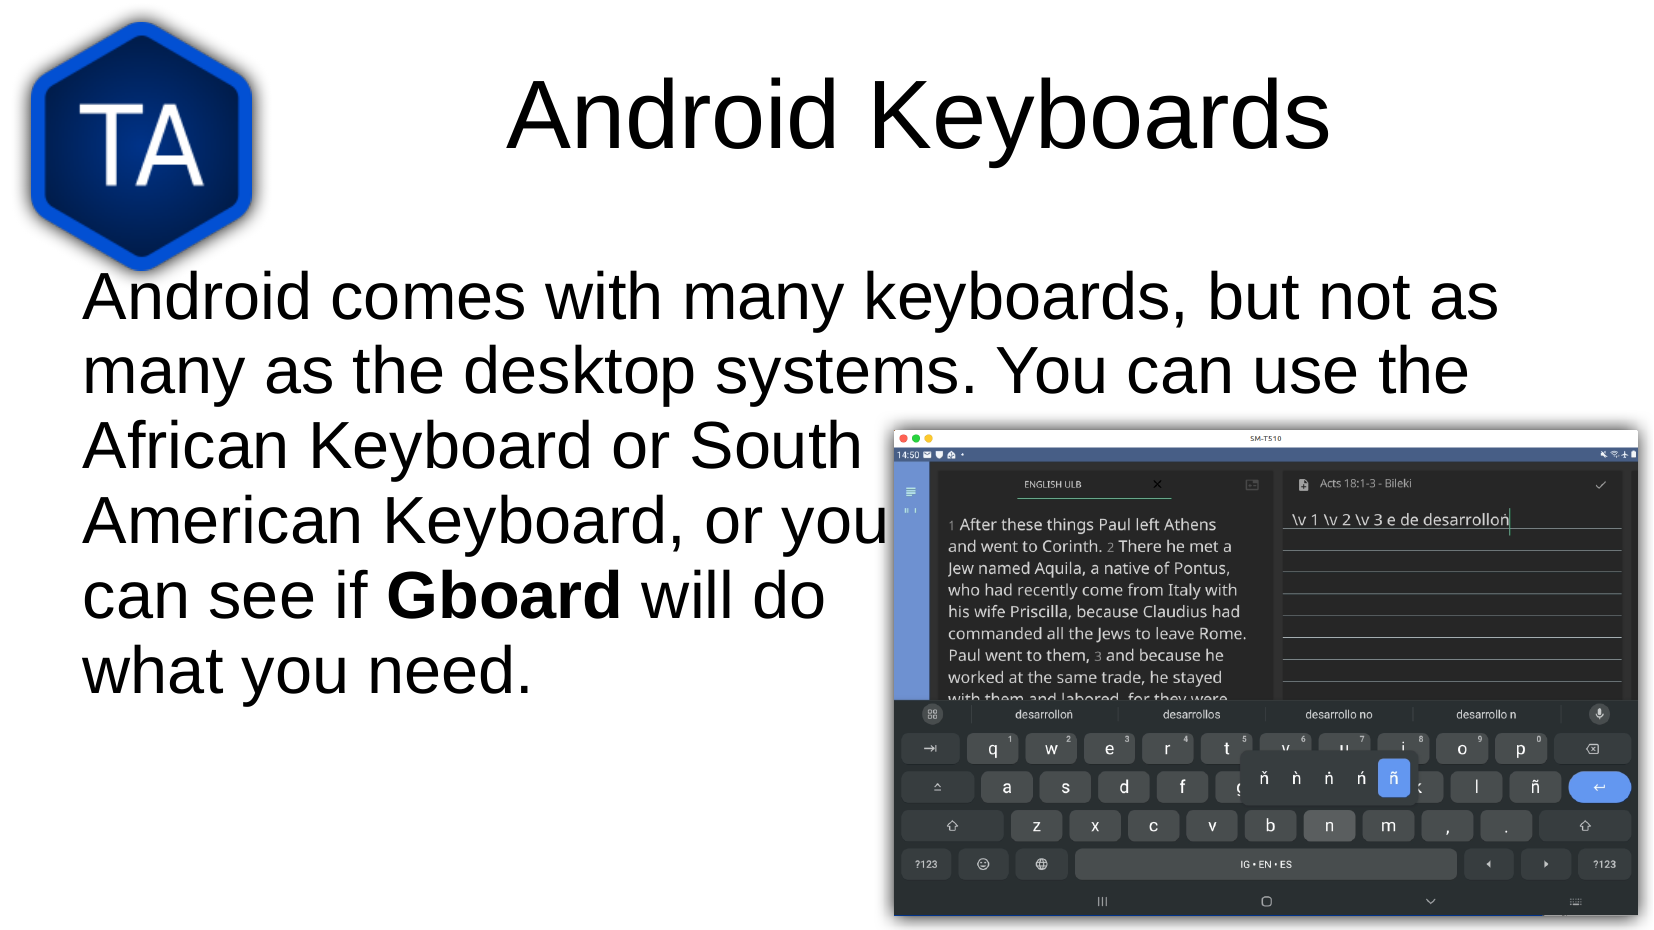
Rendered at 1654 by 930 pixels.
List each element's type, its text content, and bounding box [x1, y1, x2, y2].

title Android Keyboards [268, 37, 1571, 193]
picture [31, 22, 252, 271]
list Android comes with many keyboards, but not as many as the desktop systems. You can use the African Keyboard or South American Keyboard, or you can see if Gboard will do what you need. [82, 258, 1571, 757]
picture [894, 430, 1638, 916]
